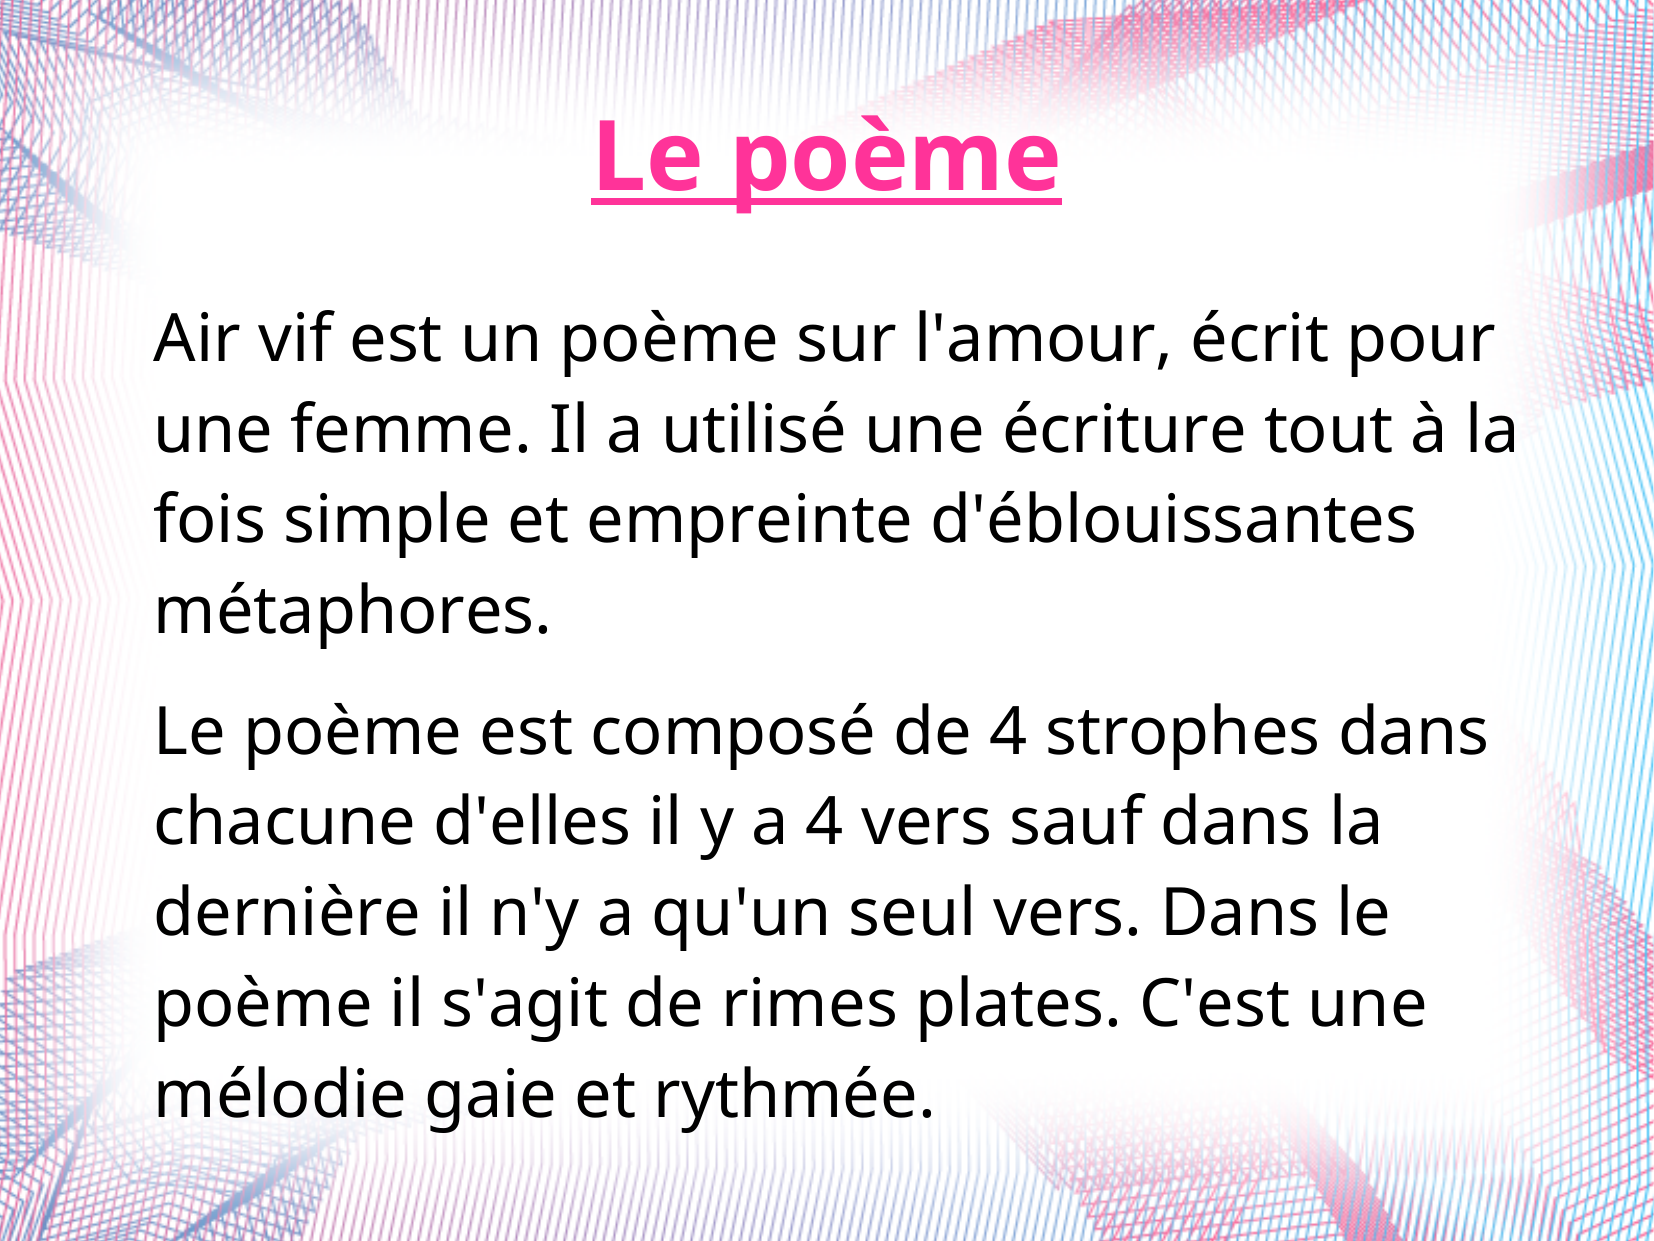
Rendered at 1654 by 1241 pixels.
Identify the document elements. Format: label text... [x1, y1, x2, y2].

list Air vif est un poème sur l'amour, écrit pour une femme. Il a utilisé une écriture tout à la fois simple et empreinte d'éblouissantes métaphores. Le poème est composé de 4 strophes dans chacune d'elles il y a 4 vers sauf dans la dernière il n'y a qu'un seul vers. Dans le poème il s'agit de rimes plates. C'est une mélodie gaie et rythmée. [82, 290, 1571, 1057]
title Le poème [82, 49, 1571, 257]
picture [0, 0, 1654, 1241]
